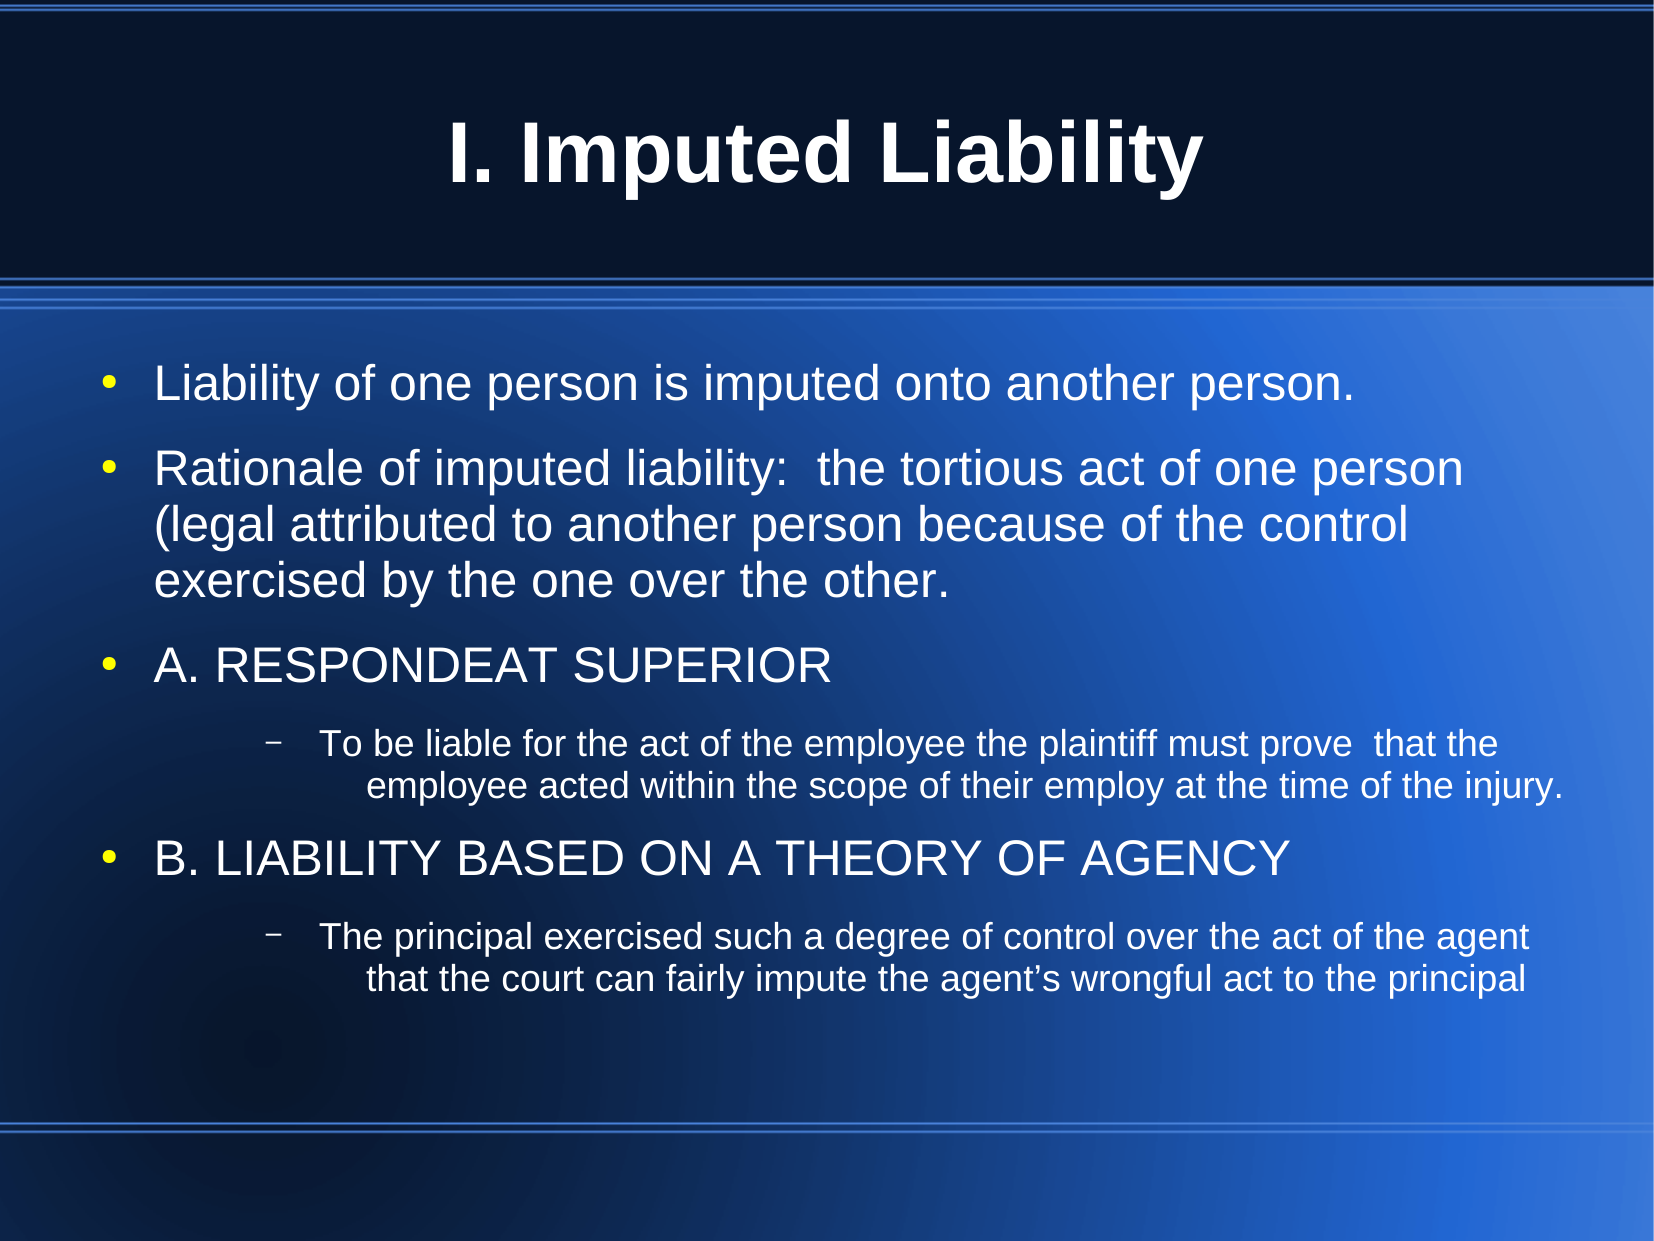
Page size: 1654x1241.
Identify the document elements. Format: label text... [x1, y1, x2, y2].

list Liability of one person is imputed onto another person. Rationale of imputed liability: the tortious act of one person (legal attributed to another person because of the control exercised by the one over the other. A. RESPONDEAT SUPERIOR To be liable for the act of the employee the plaintiff must prove that the employee acted within the scope of their employ at the time of the injury. B. LIABILITY BASED ON A THEORY OF AGENCY The principal exercised such a degree of control over the act of the agent that the court can fairly impute the agent’s wrongful act to the principal [82, 355, 1571, 1058]
picture [0, 0, 1654, 1241]
title I. Imputed Liability [82, 49, 1571, 257]
